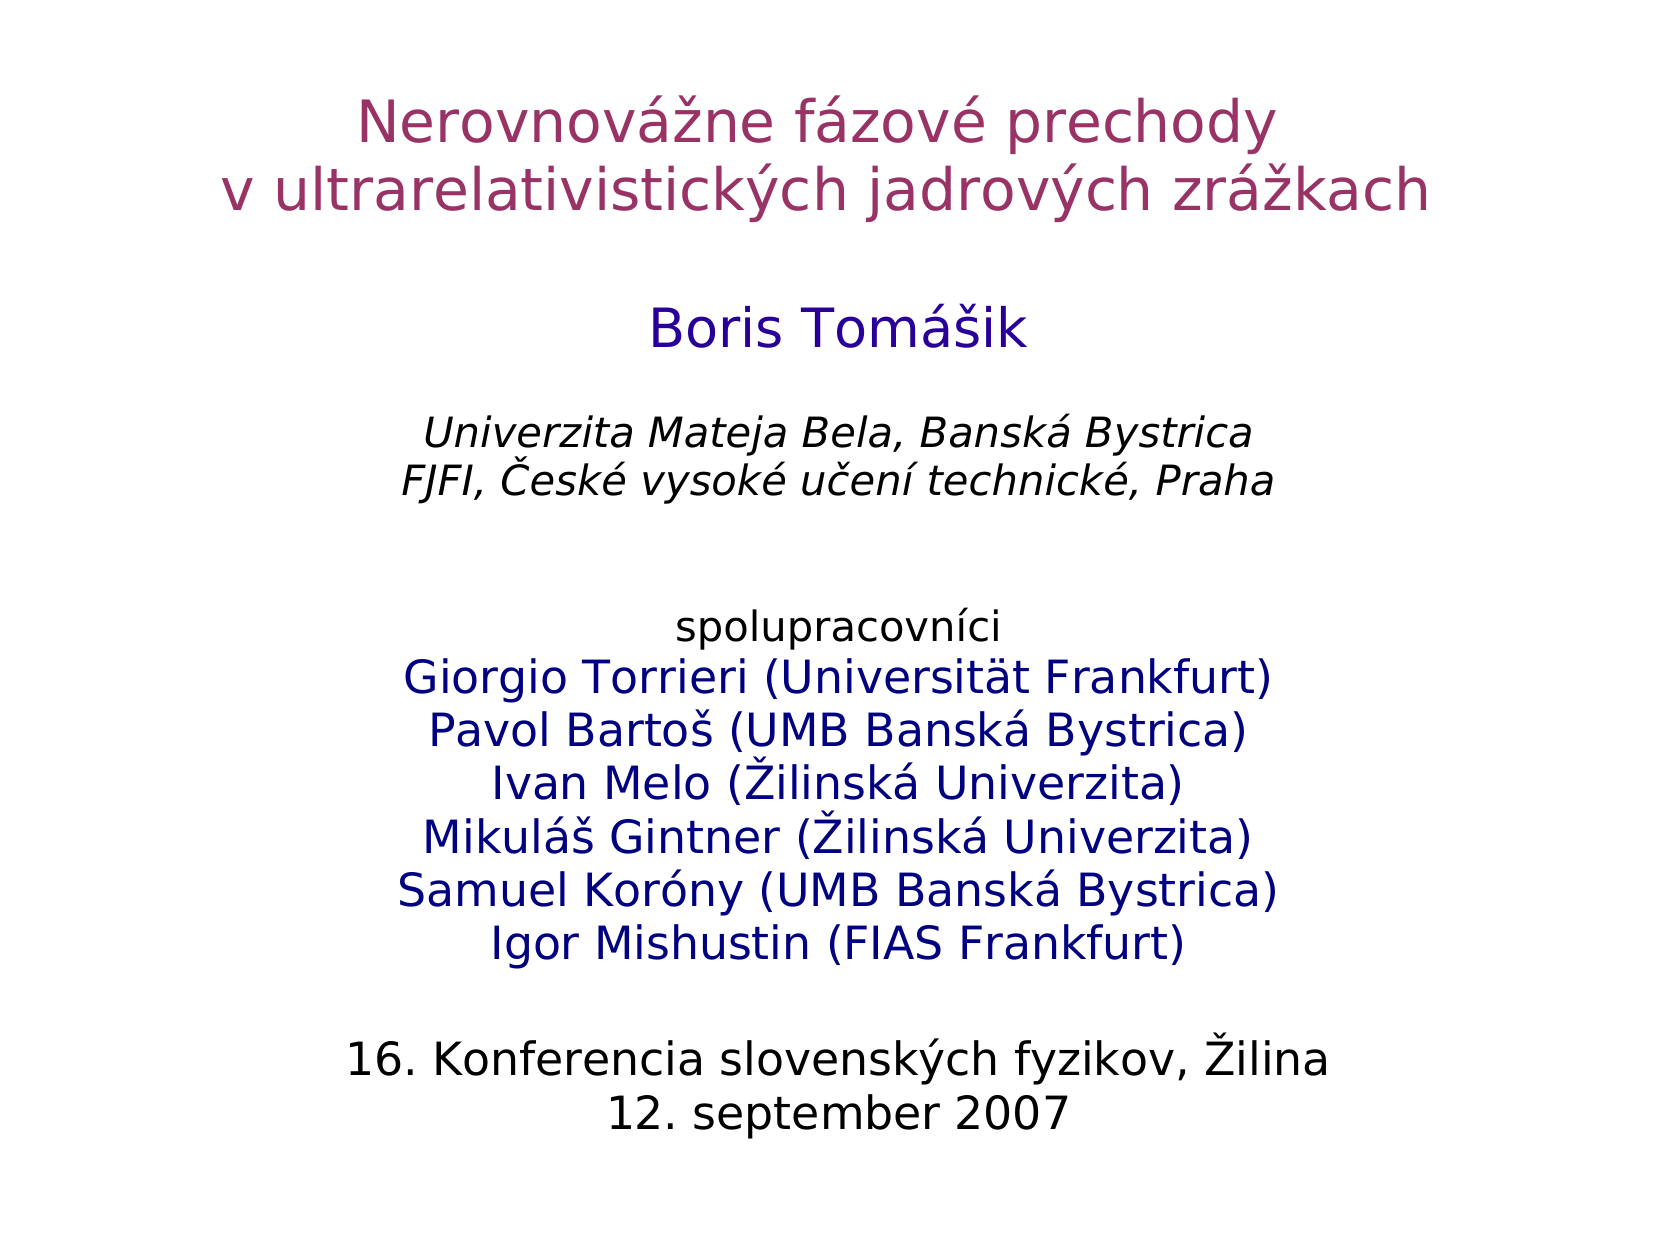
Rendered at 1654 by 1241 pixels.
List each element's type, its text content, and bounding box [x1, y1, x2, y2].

text_box Boris Tomášik Univerzita Mateja Bela, Banská Bystrica FJFI, České vysoké učení technické, Praha spolupracovníci Giorgio Torrieri (Universität Frankfurt) Pavol Bartoš (UMB Banská Bystrica) Ivan Melo (Žilinská Univerzita) Mikuláš Gintner (Žilinská Univerzita) Samuel Koróny (UMB Banská Bystrica) Igor Mishustin (FIAS Frankfurt) 16. Konferencia slovenských fyzikov, Žilina 12. september 2007 [76, 296, 1565, 1140]
text_box [0, 1087, 1613, 1241]
title Nerovnovážne fázové prechody v ultrarelativistických jadrových zrážkach [0, 88, 1654, 225]
